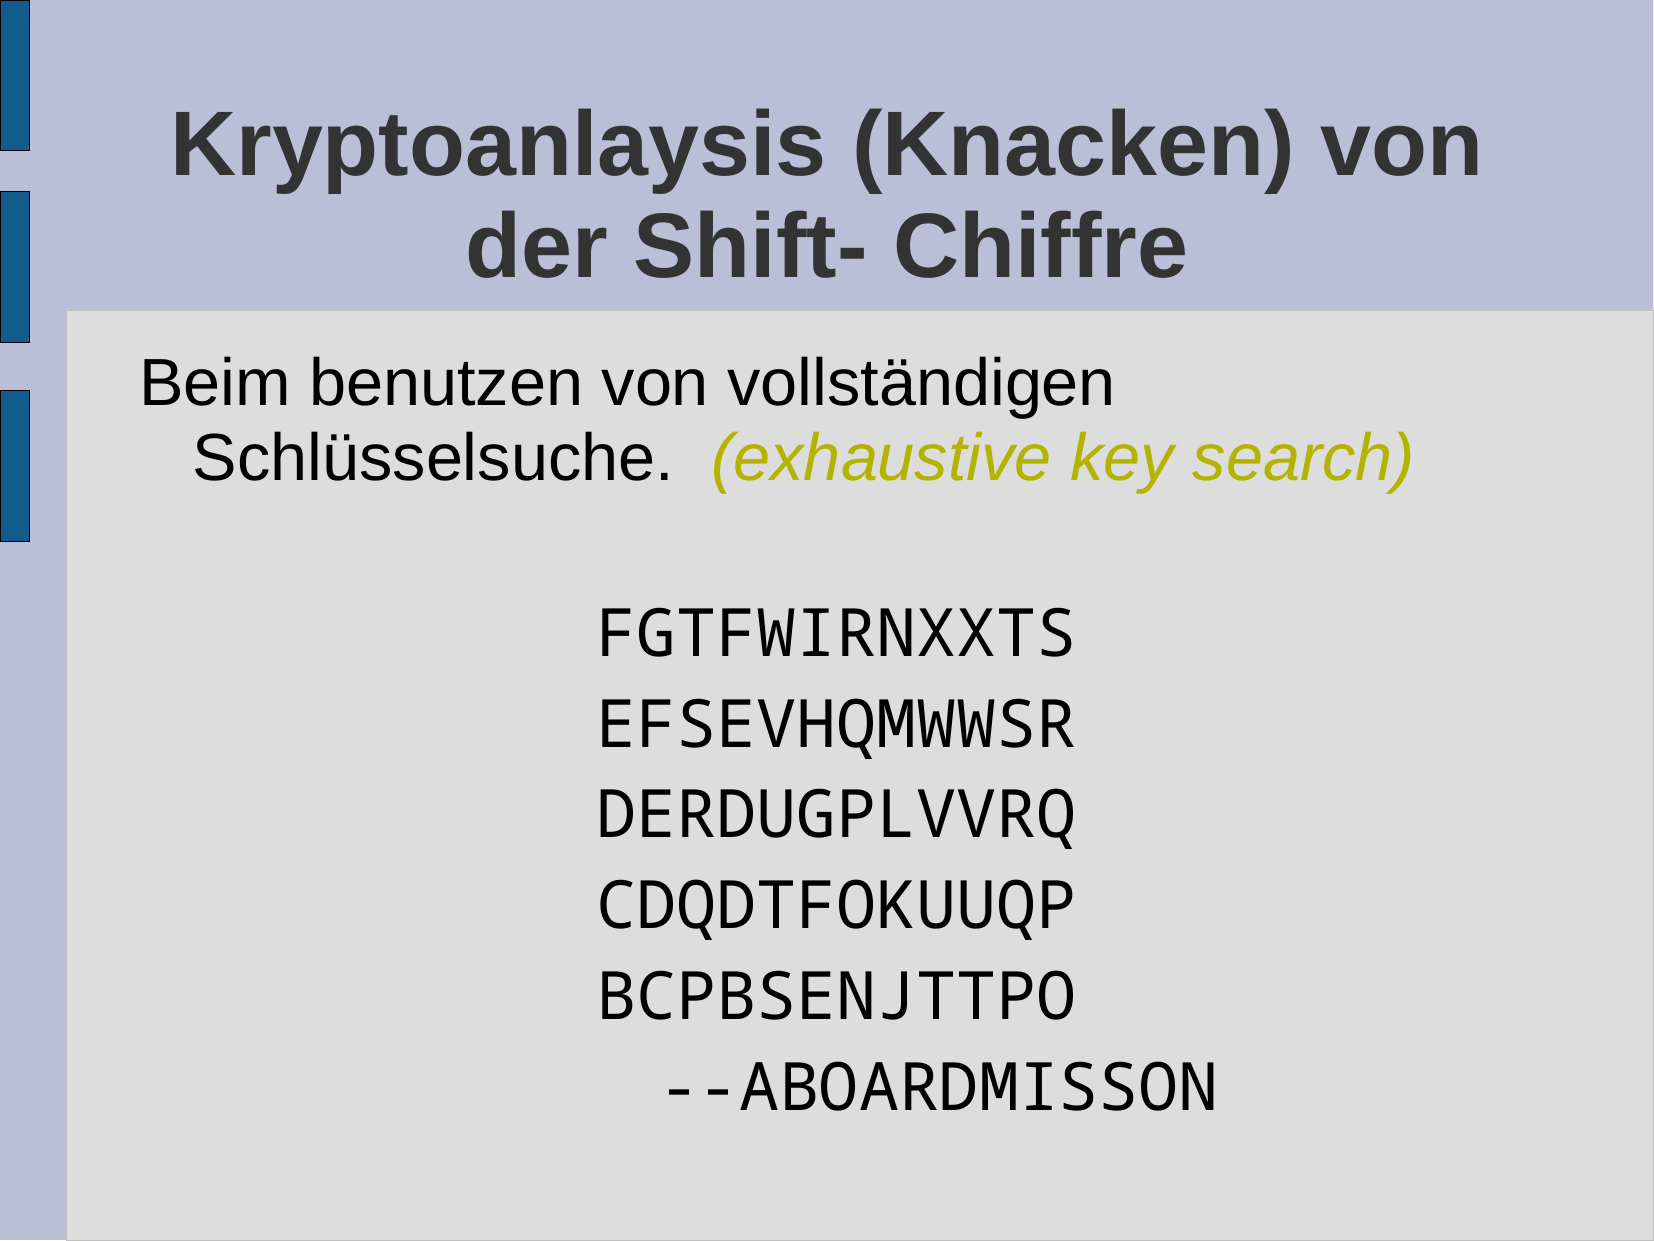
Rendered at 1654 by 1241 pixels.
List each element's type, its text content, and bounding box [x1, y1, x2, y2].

list Beim benutzen von vollständigen Schlüsselsuche. (exhaustive key search) FGTFWIRNXXTS EFSEVHQMWWSR DERDUGPLVVRQ CDQDTFOKUUQP BCPBSENJTTPO --ABOARDMISSON [121, 344, 1534, 1127]
title Kryptoanlaysis (Knacken) von der Shift- Chiffre [121, 76, 1534, 313]
